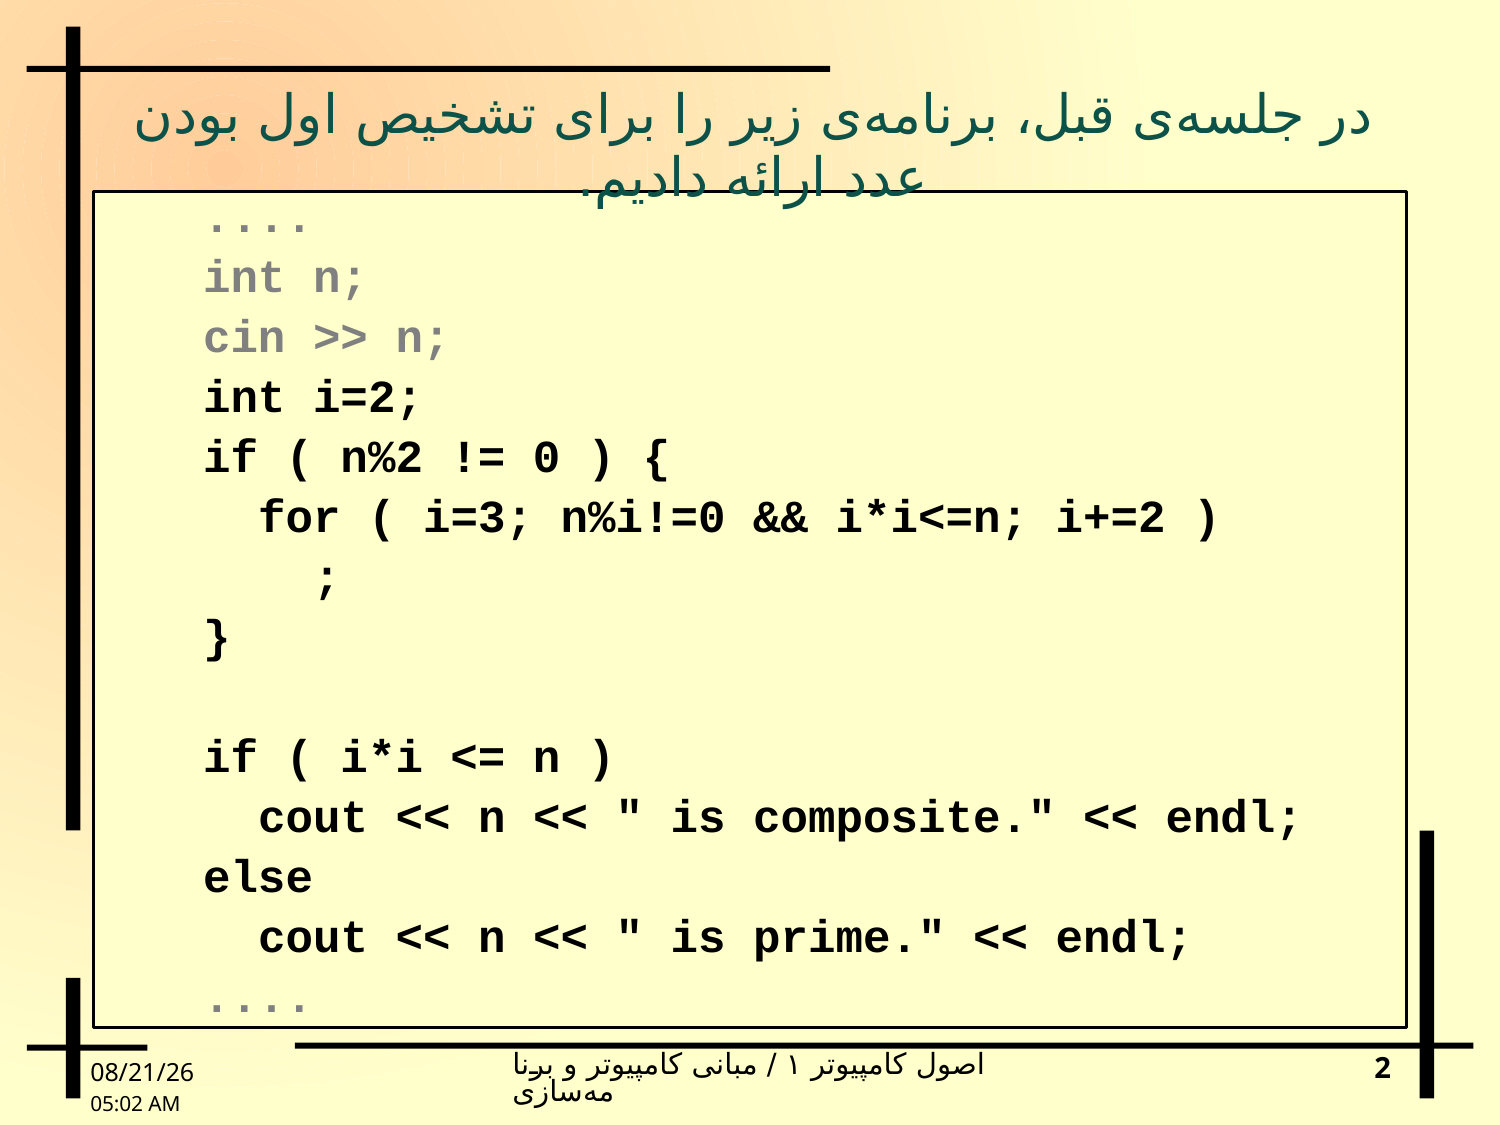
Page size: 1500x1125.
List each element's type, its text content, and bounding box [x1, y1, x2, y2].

list .... int n; cin >> n; int i=2; if ( n%2 != 0 ) { for ( i=3; n%i!=0 && i*i<=n; i+=2 ) ; } if ( i*i <= n ) cout << n << " is composite." << endl; else cout << n << " is prime." << endl; .... [93, 191, 1407, 1028]
list در جلسه‌ی قبل، برنامه‌ی زیر را برای تشخیص اول بودن عدد ارائه دادیم. [97, 83, 1462, 182]
